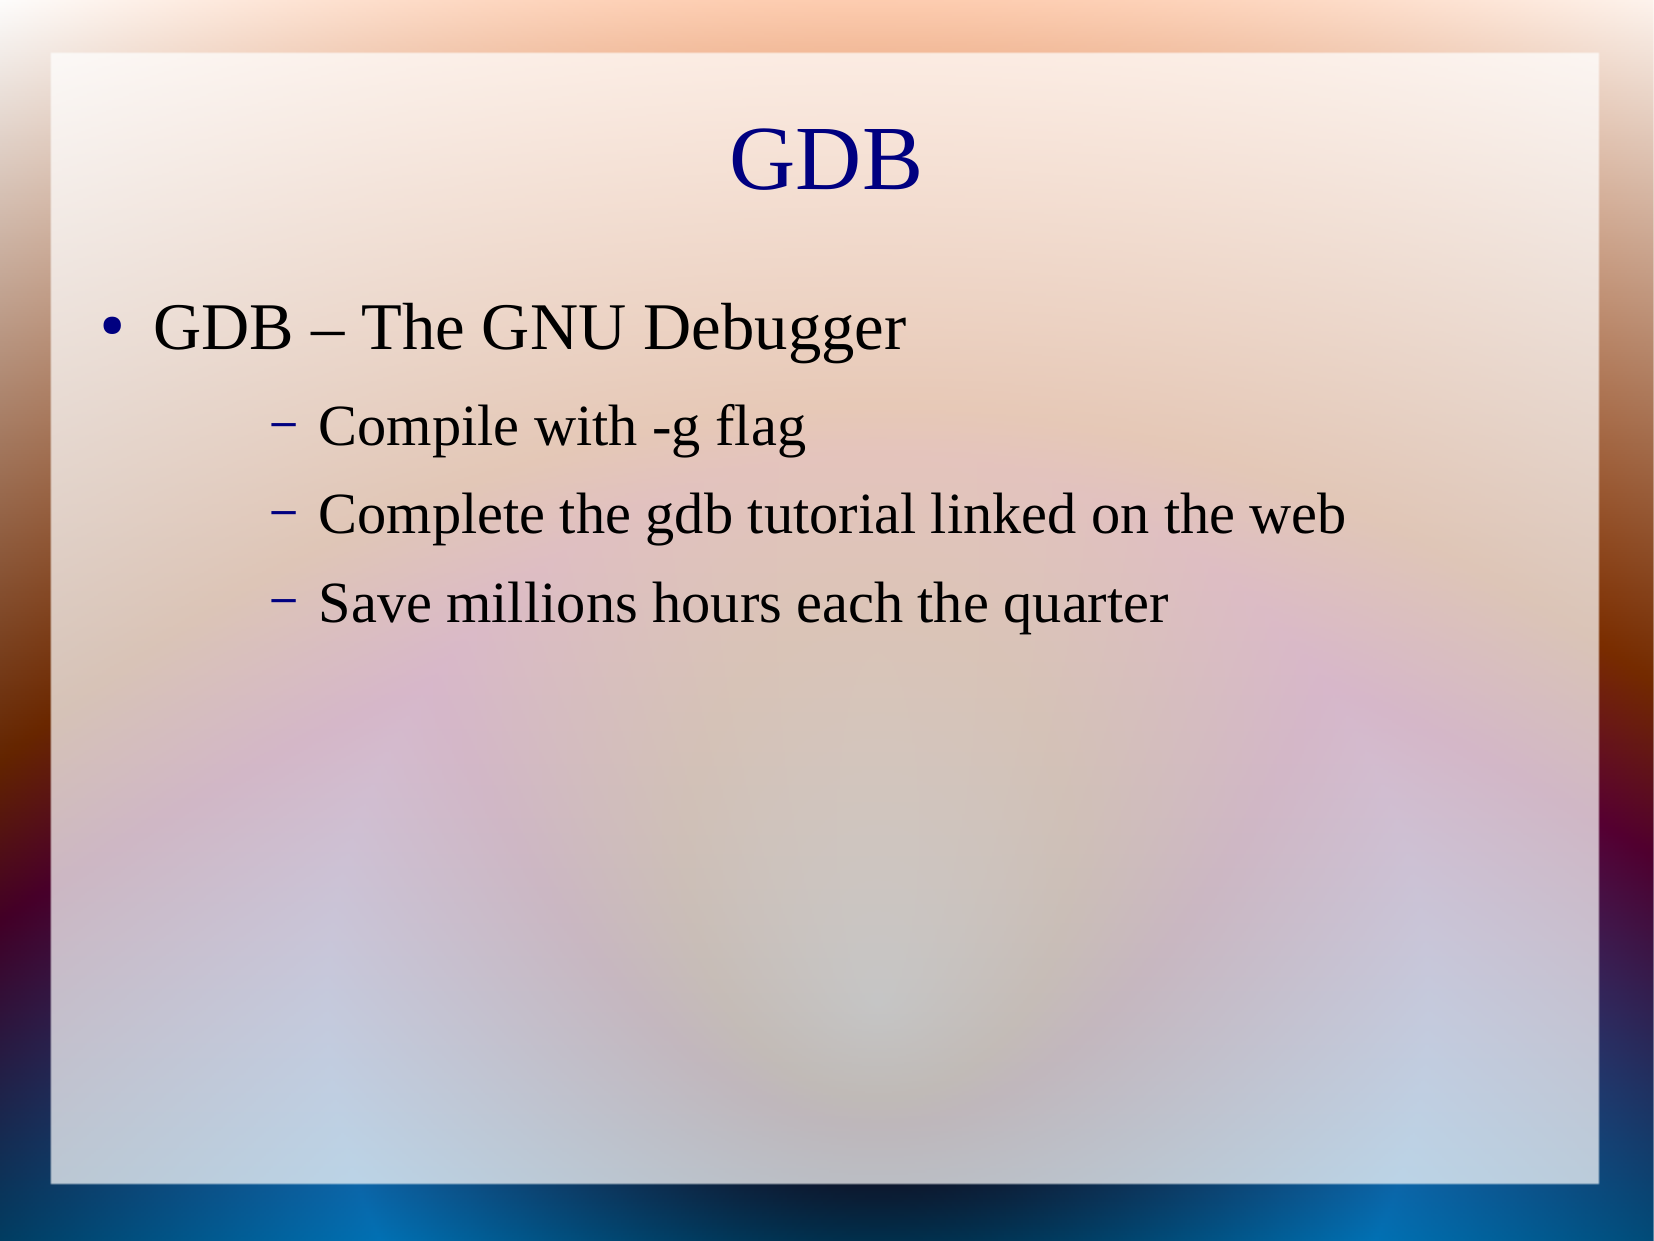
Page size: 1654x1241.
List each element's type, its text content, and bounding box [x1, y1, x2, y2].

picture [0, 0, 1654, 1241]
title GDB [82, 62, 1571, 256]
list GDB – The GNU Debugger Compile with -g flag Complete the gdb tutorial linked on the web Save millions hours each the quarter [82, 290, 1571, 1019]
